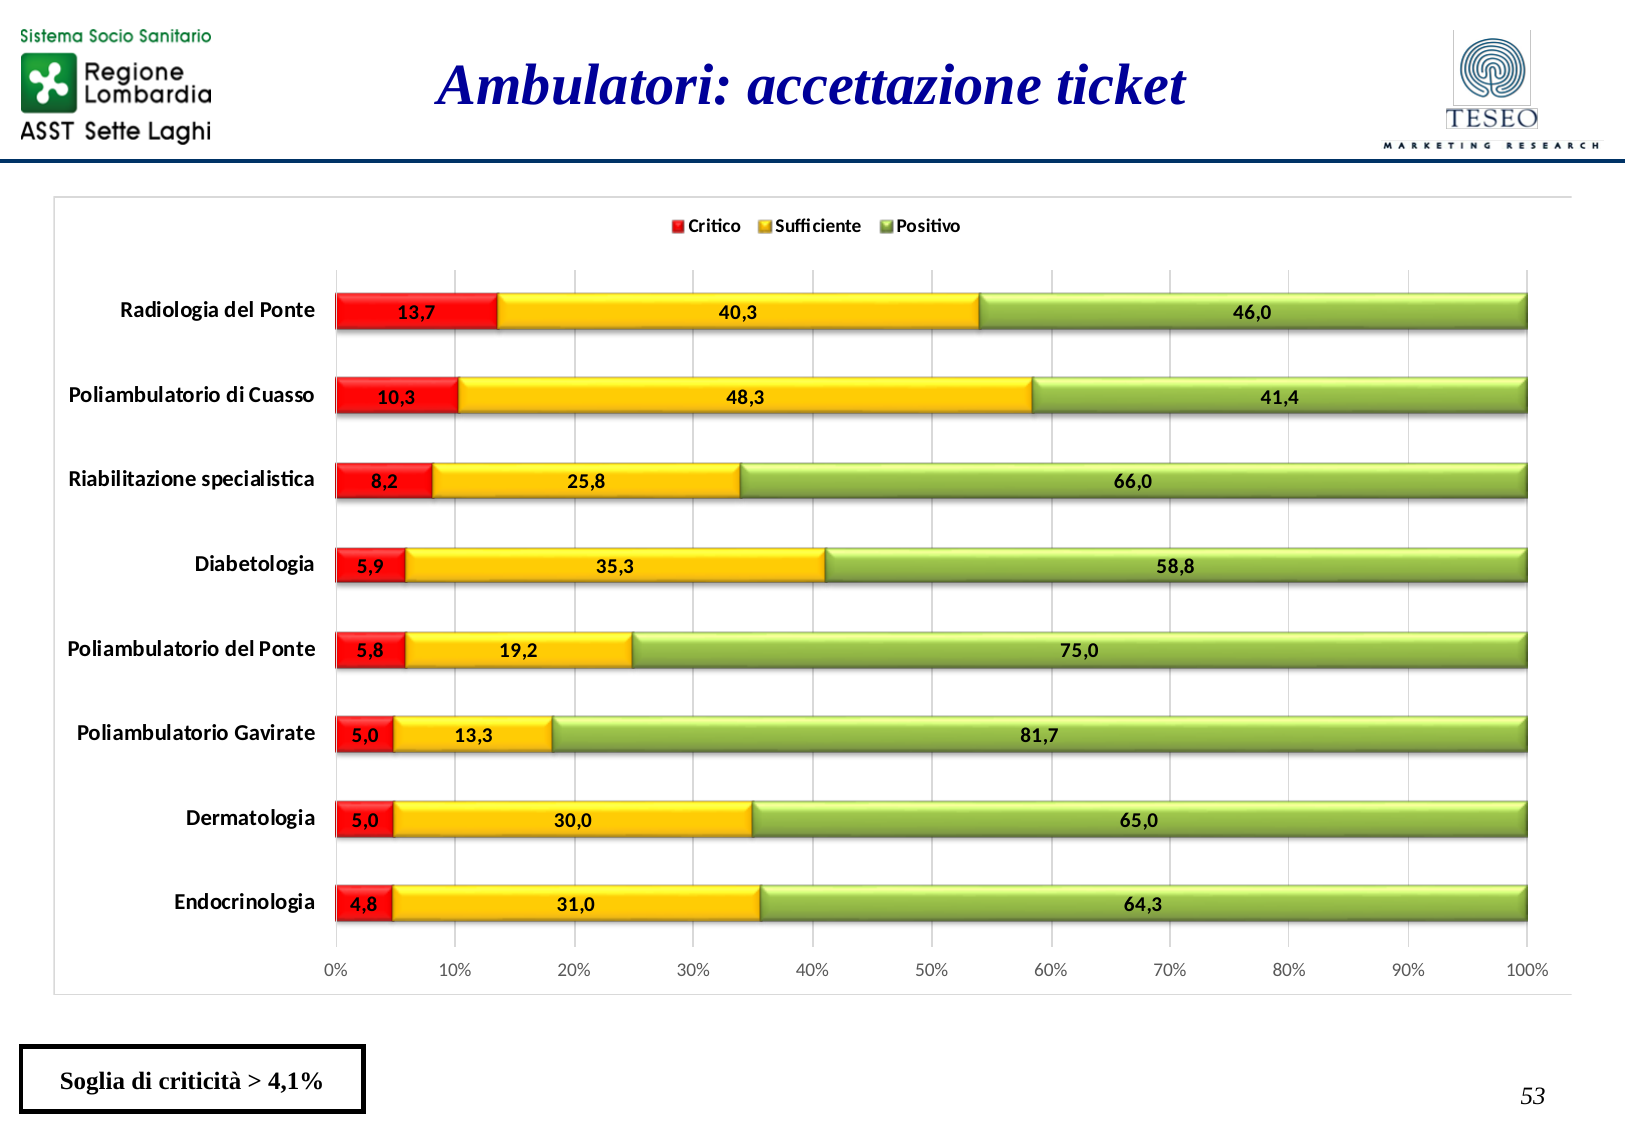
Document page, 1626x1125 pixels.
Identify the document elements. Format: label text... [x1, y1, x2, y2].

picture [21, 26, 211, 148]
text_box Ambulatori: accettazione ticket [268, 19, 1356, 144]
picture [53, 196, 1572, 995]
text_box Soglia di criticità > 4,1% [21, 1046, 364, 1112]
picture [1381, 30, 1604, 149]
